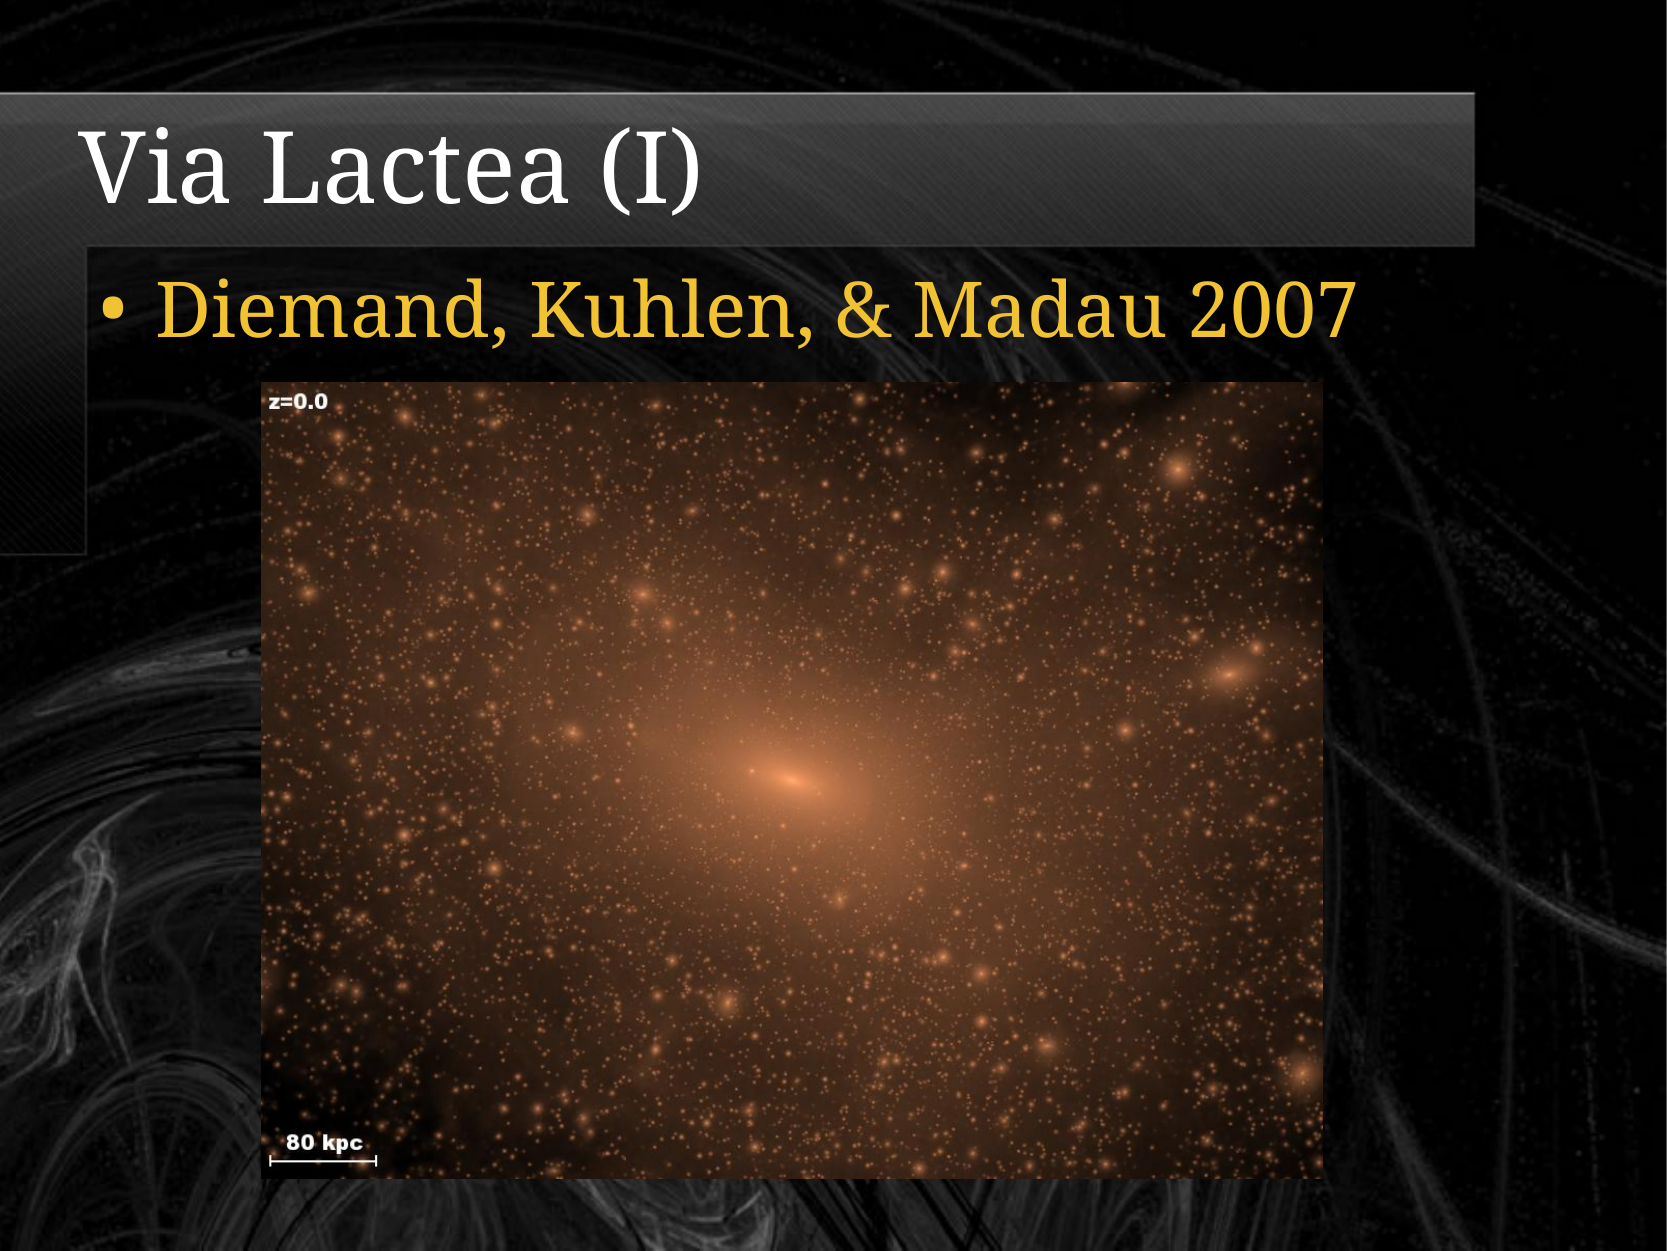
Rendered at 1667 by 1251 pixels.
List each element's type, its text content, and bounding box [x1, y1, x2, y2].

picture [0, 0, 1667, 1251]
title Via Lactea (I) [78, 99, 1665, 250]
list Diemand, Kuhlen, & Madau 2007 [80, 258, 1667, 1160]
